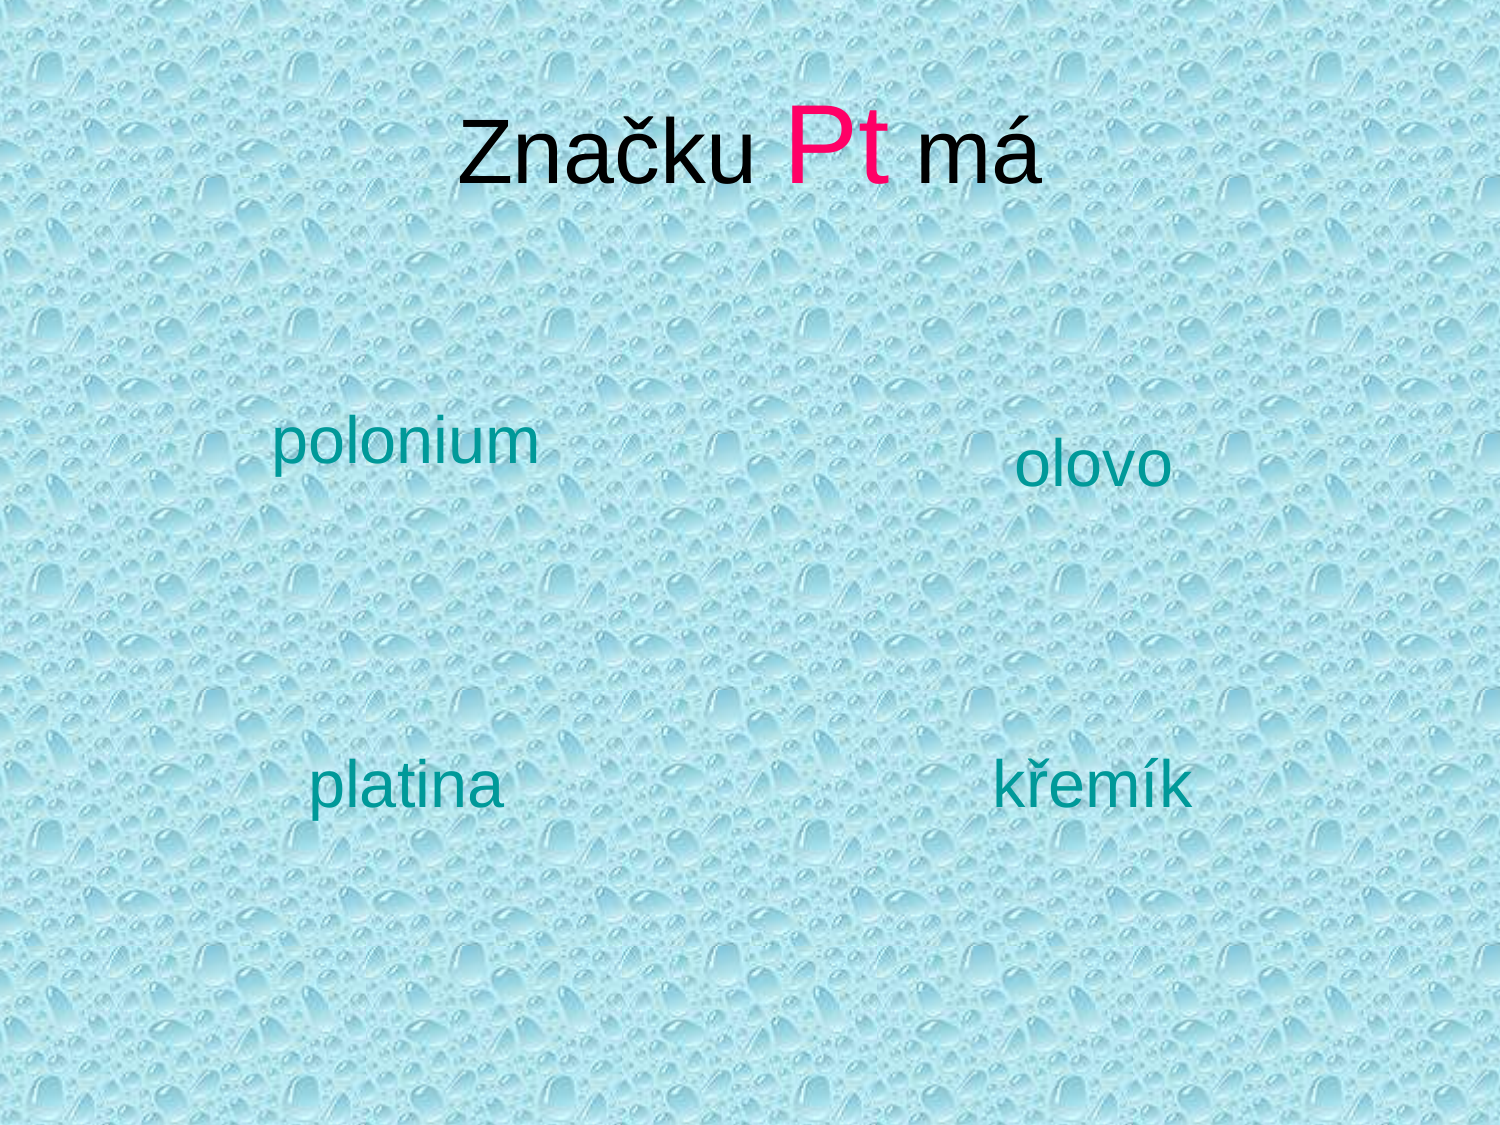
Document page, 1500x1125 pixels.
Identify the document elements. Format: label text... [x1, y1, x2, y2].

picture [0, 0, 1500, 1125]
title Značku Pt má [75, 45, 1426, 233]
table_header křemík [763, 646, 1423, 1005]
table_header platina [75, 646, 737, 1005]
table_header polonium [75, 262, 737, 621]
table_header olovo [763, 262, 1425, 621]
